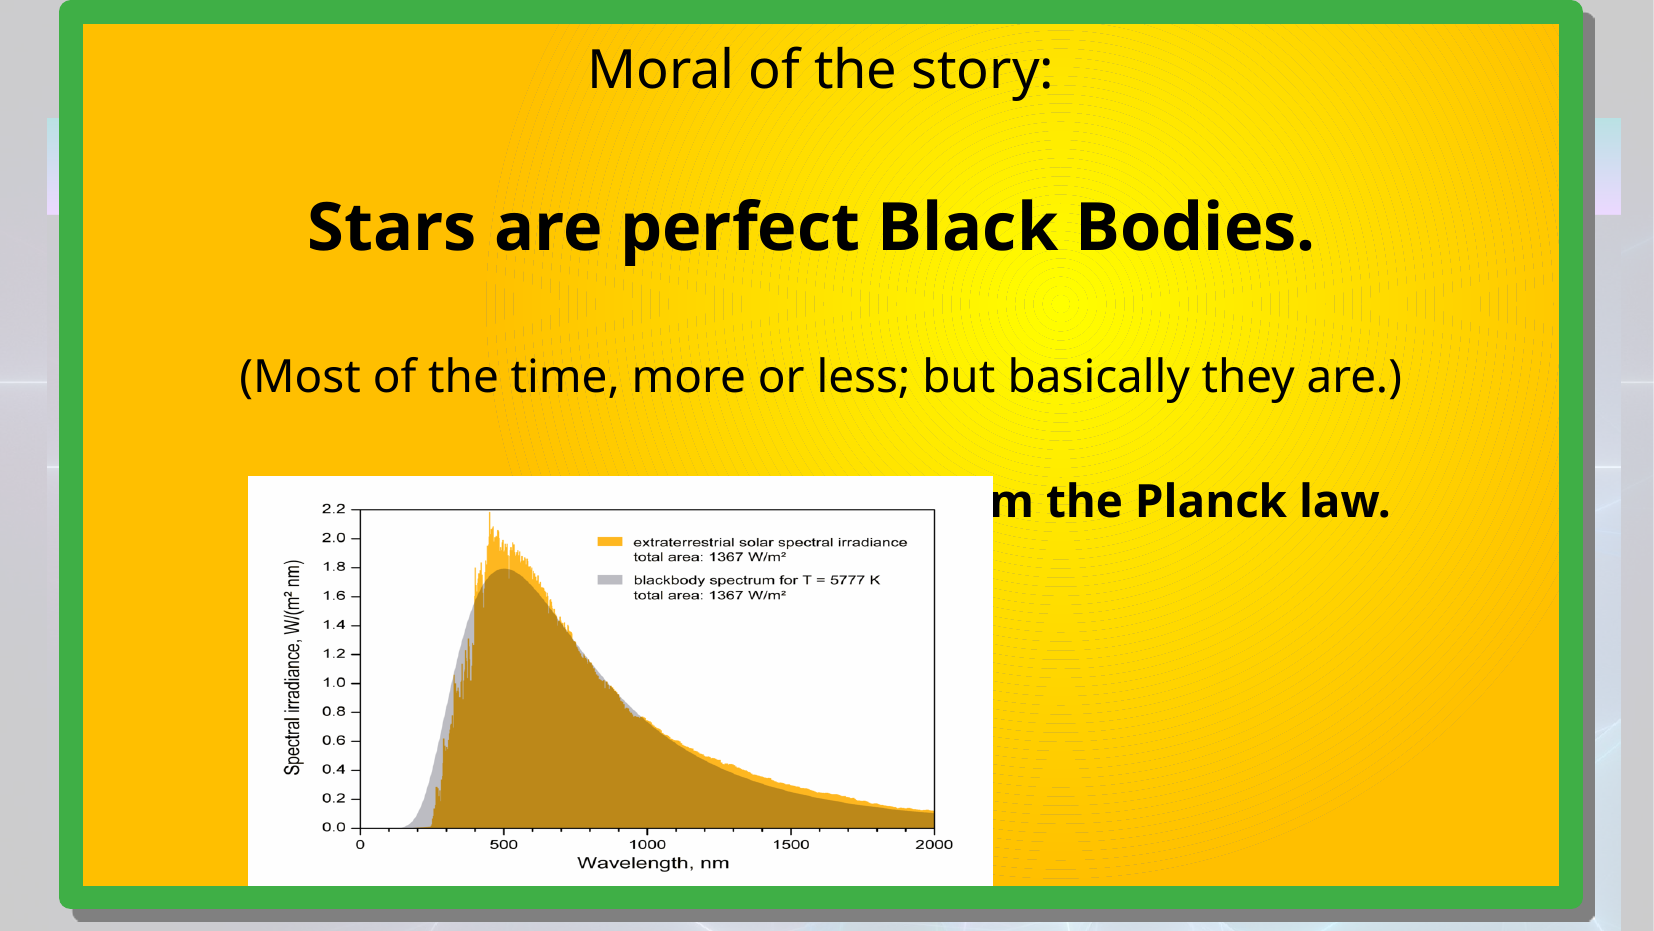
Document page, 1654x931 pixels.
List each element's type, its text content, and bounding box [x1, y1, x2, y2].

picture [0, 0, 1654, 931]
text_box Moral of the story: Stars are perfect Black Bodies. (Most of the time, more or less; but basically they are.) Their Teff in the HRD is the Teff from the Planck law. [70, 11, 1571, 898]
